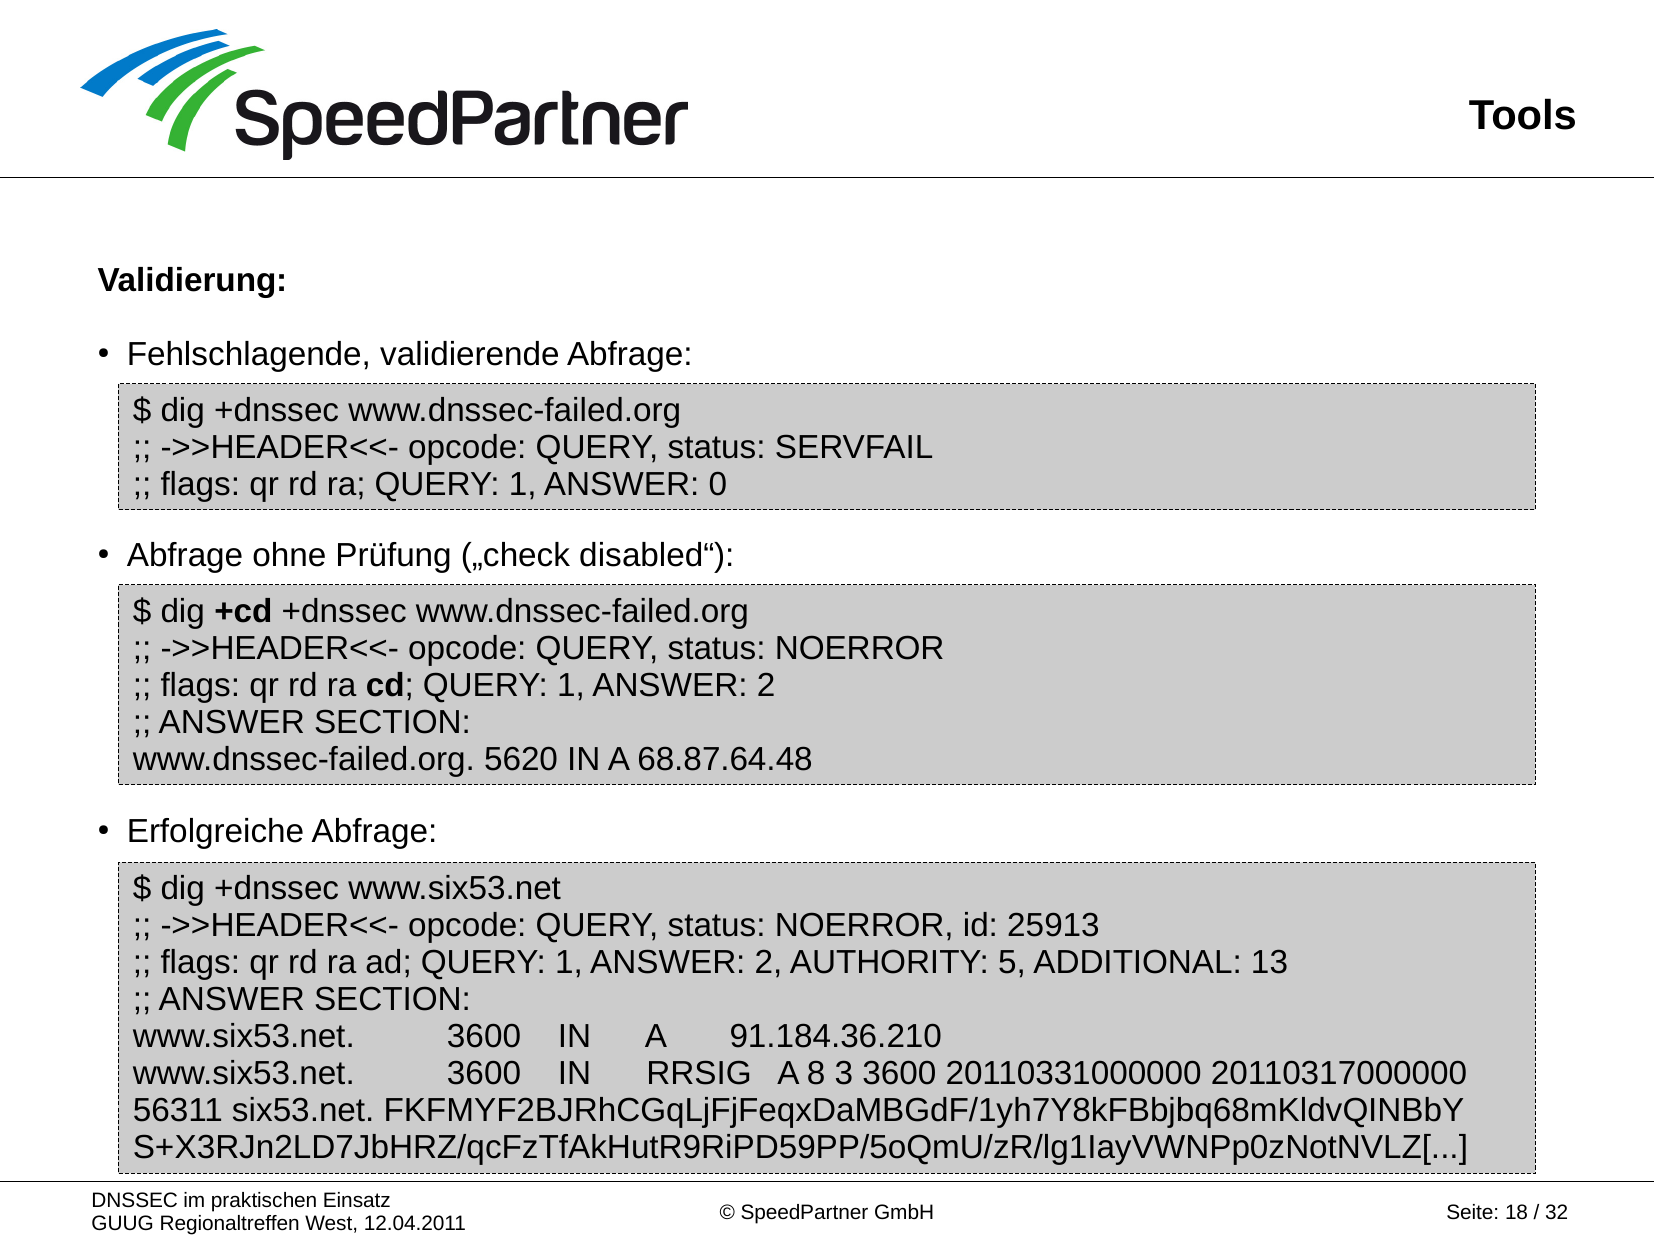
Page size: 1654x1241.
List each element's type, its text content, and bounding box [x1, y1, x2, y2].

text_box Validierung: Fehlschlagende, validierende Abfrage: Abfrage ohne Prüfung („check disabled“): Erfolgreiche Abfrage: [82, 253, 1565, 1151]
text_box $ dig +cd +dnssec www.dnssec-failed.org ;; ->>HEADER<<- opcode: QUERY, status: NOERROR ;; flags: qr rd ra cd; QUERY: 1, ANSWER: 2 ;; ANSWER SECTION: www.dnssec-failed.org. 5620 IN A 68.87.64.48 [118, 584, 1536, 785]
text_box $ dig +dnssec www.six53.net ;; ->>HEADER<<- opcode: QUERY, status: NOERROR, id: 25913 ;; flags: qr rd ra ad; QUERY: 1, ANSWER: 2, AUTHORITY: 5, ADDITIONAL: 13 ;; ANSWER SECTION: www.six53.net. 3600 IN A 91.184.36.210 www.six53.net. 3600 IN RRSIG A 8 3 3600 20110331000000 20110317000000 56311 six53.net. FKFMYF2BJRhCGqLjFjFeqxDaMBGdF/1yh7Y8kFBbjbq68mKldvQINBbY S+X3RJn2LD7JbHRZ/qcFzTfAkHutR9RiPD59PP/5oQmU/zR/lg1IayVWNPp0zNotNVLZ[...] [118, 862, 1536, 1174]
title Tools [590, 70, 1577, 160]
picture [80, 29, 688, 160]
text_box $ dig +dnssec www.dnssec-failed.org ;; ->>HEADER<<- opcode: QUERY, status: SERVFAIL ;; flags: qr rd ra; QUERY: 1, ANSWER: 0 [118, 383, 1536, 510]
